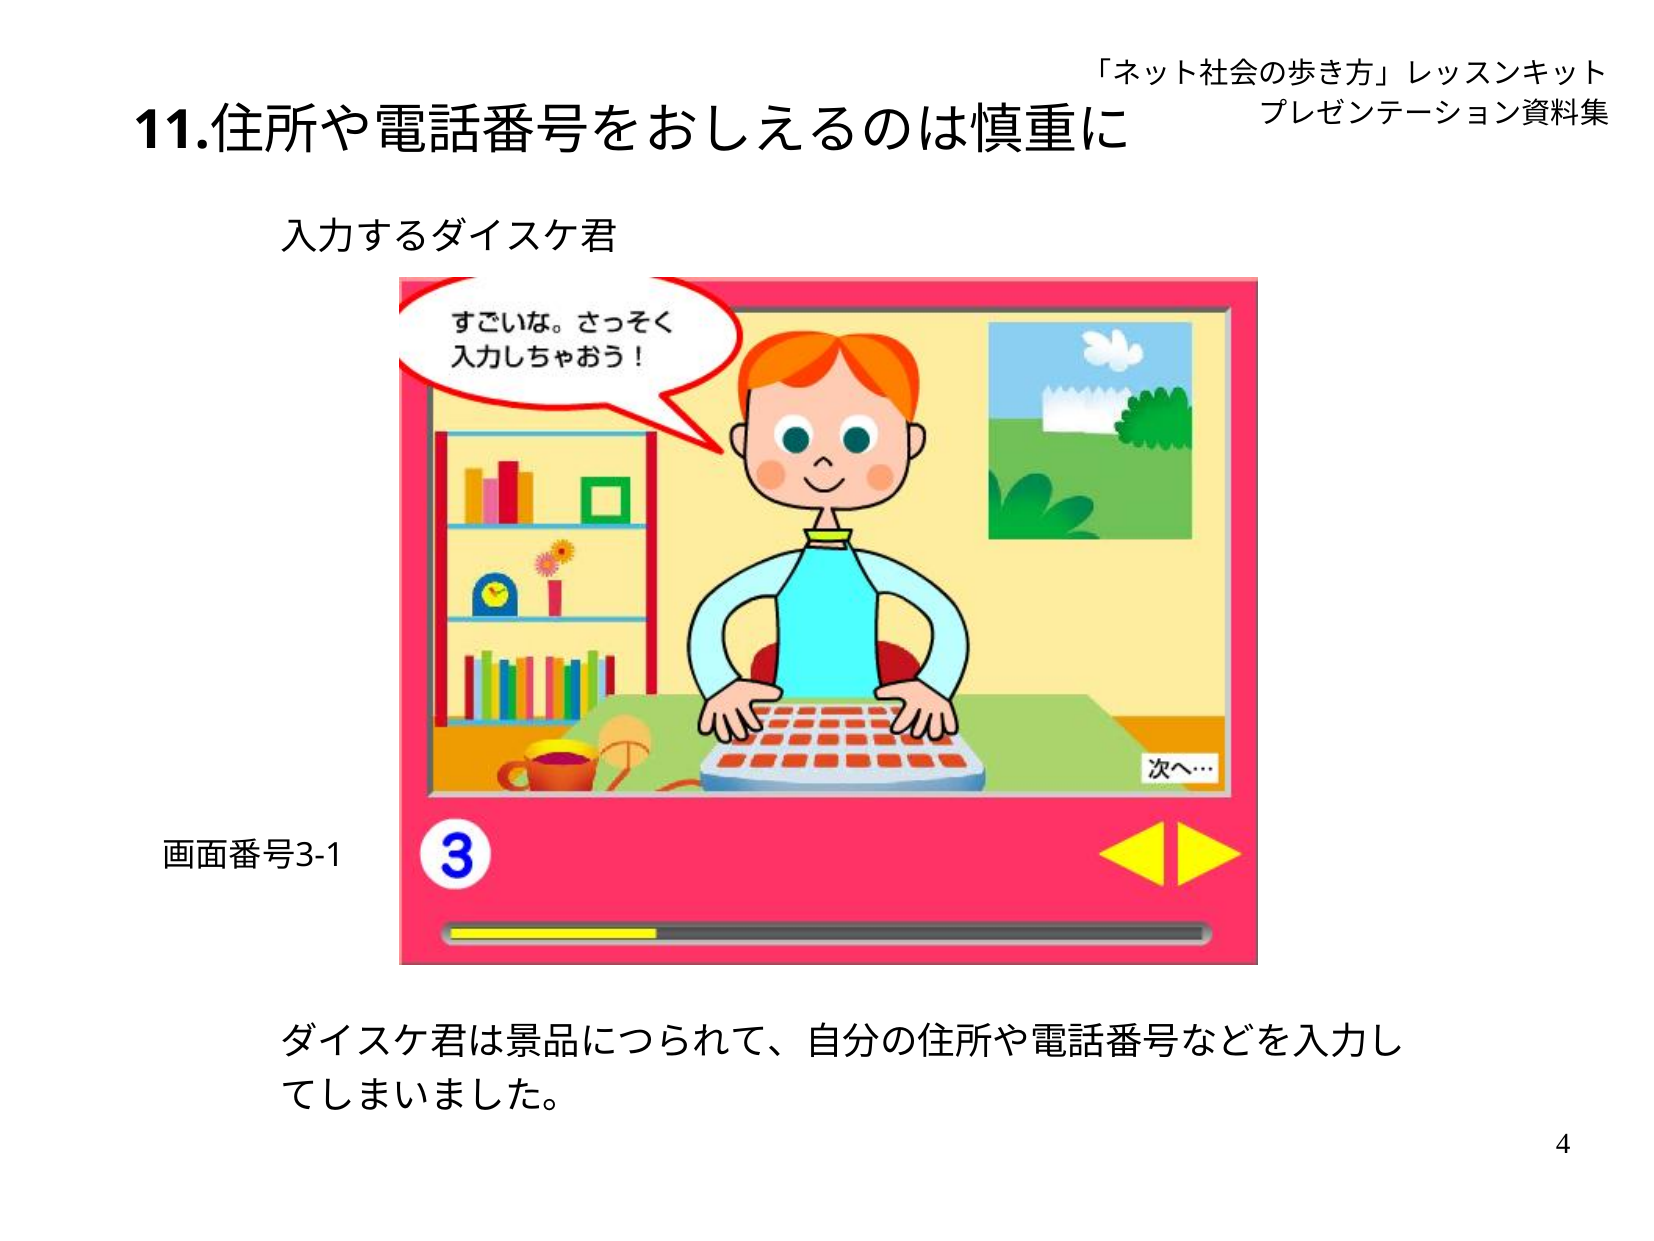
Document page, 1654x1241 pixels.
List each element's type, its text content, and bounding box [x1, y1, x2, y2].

text_box 入力するダイスケ君 [265, 206, 680, 267]
text_box 画面番号3-1 [147, 826, 384, 882]
text_box 「ネット社会の歩き方」レッスンキット プレゼンテーション資料集 [1062, 44, 1625, 139]
picture [399, 277, 1258, 965]
text_box ダイスケ君は景品につられて、自分の住所や電話番号などを入力してしまいました。 [265, 1003, 1447, 1128]
text_box 11.住所や電話番号をおしえるのは慎重に [118, 88, 1241, 169]
